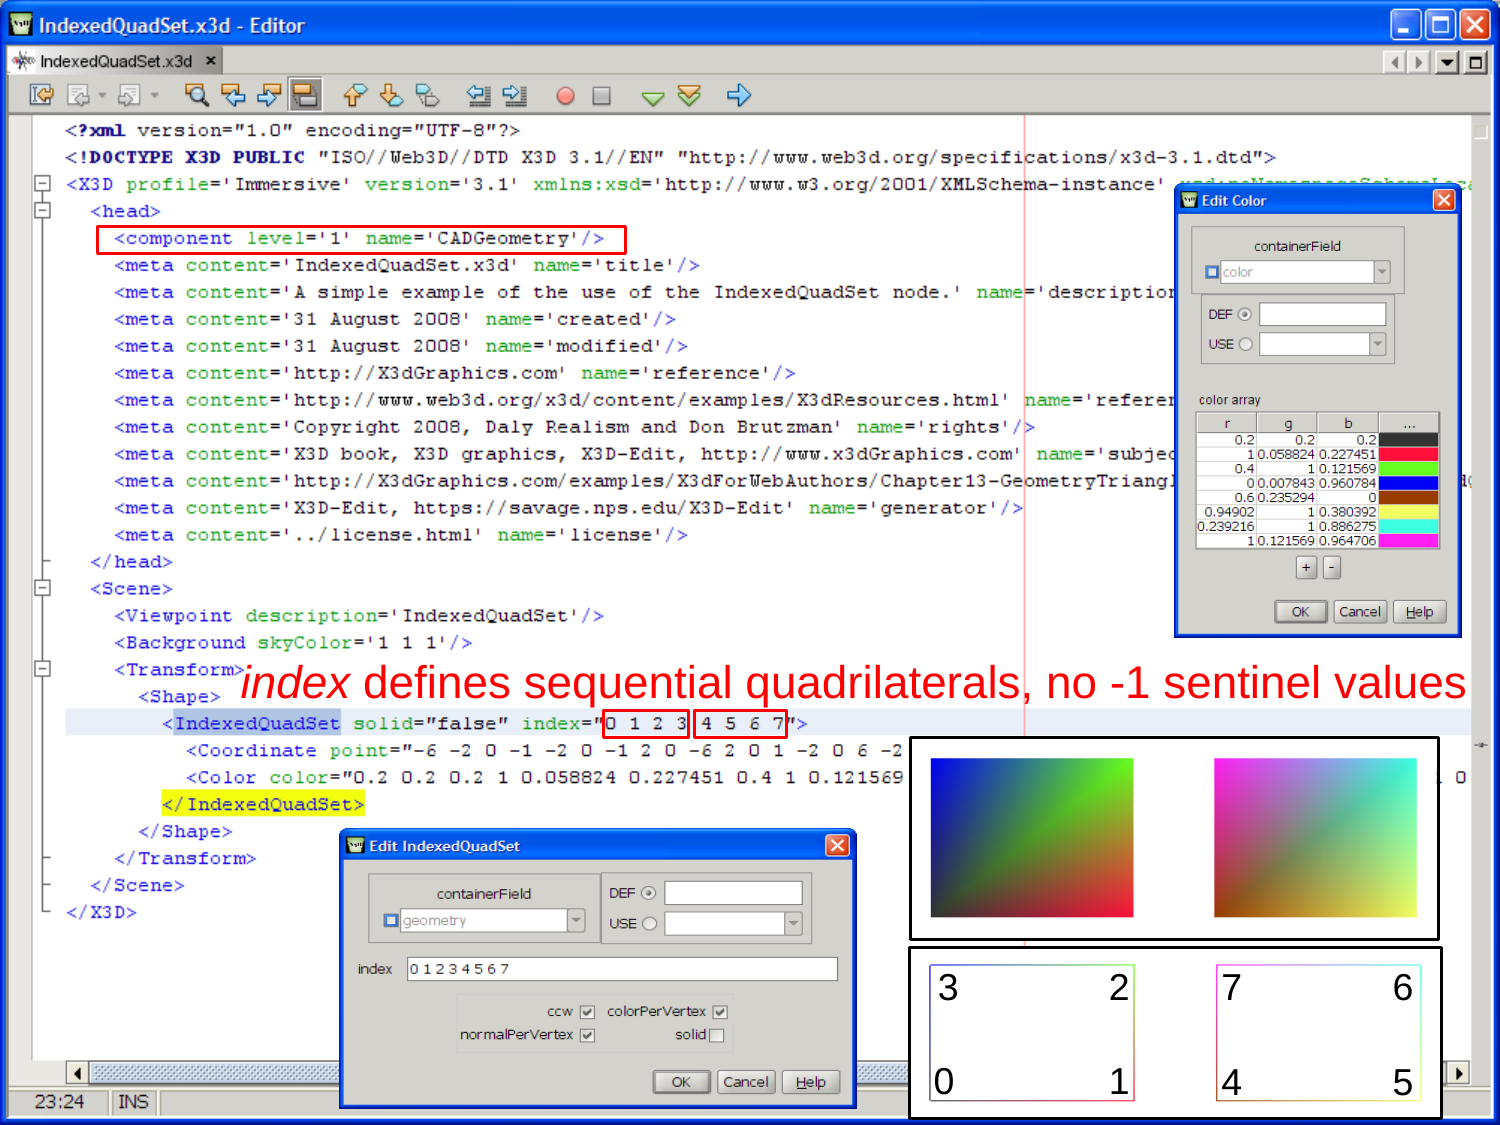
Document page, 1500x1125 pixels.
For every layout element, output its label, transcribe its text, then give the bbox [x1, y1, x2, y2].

text_box 0 [918, 1053, 970, 1111]
text_box 4 [1206, 1053, 1258, 1111]
text_box 2 [1094, 959, 1145, 1016]
text_box 5 [1377, 1053, 1429, 1111]
text_box 6 [1377, 959, 1429, 1016]
picture [0, 0, 1500, 1125]
text_box 3 [923, 959, 974, 1017]
text_box index defines sequential quadrilaterals, no -1 sentinel values [225, 649, 1483, 716]
text_box 7 [1206, 959, 1257, 1017]
text_box 1 [1094, 1053, 1145, 1111]
